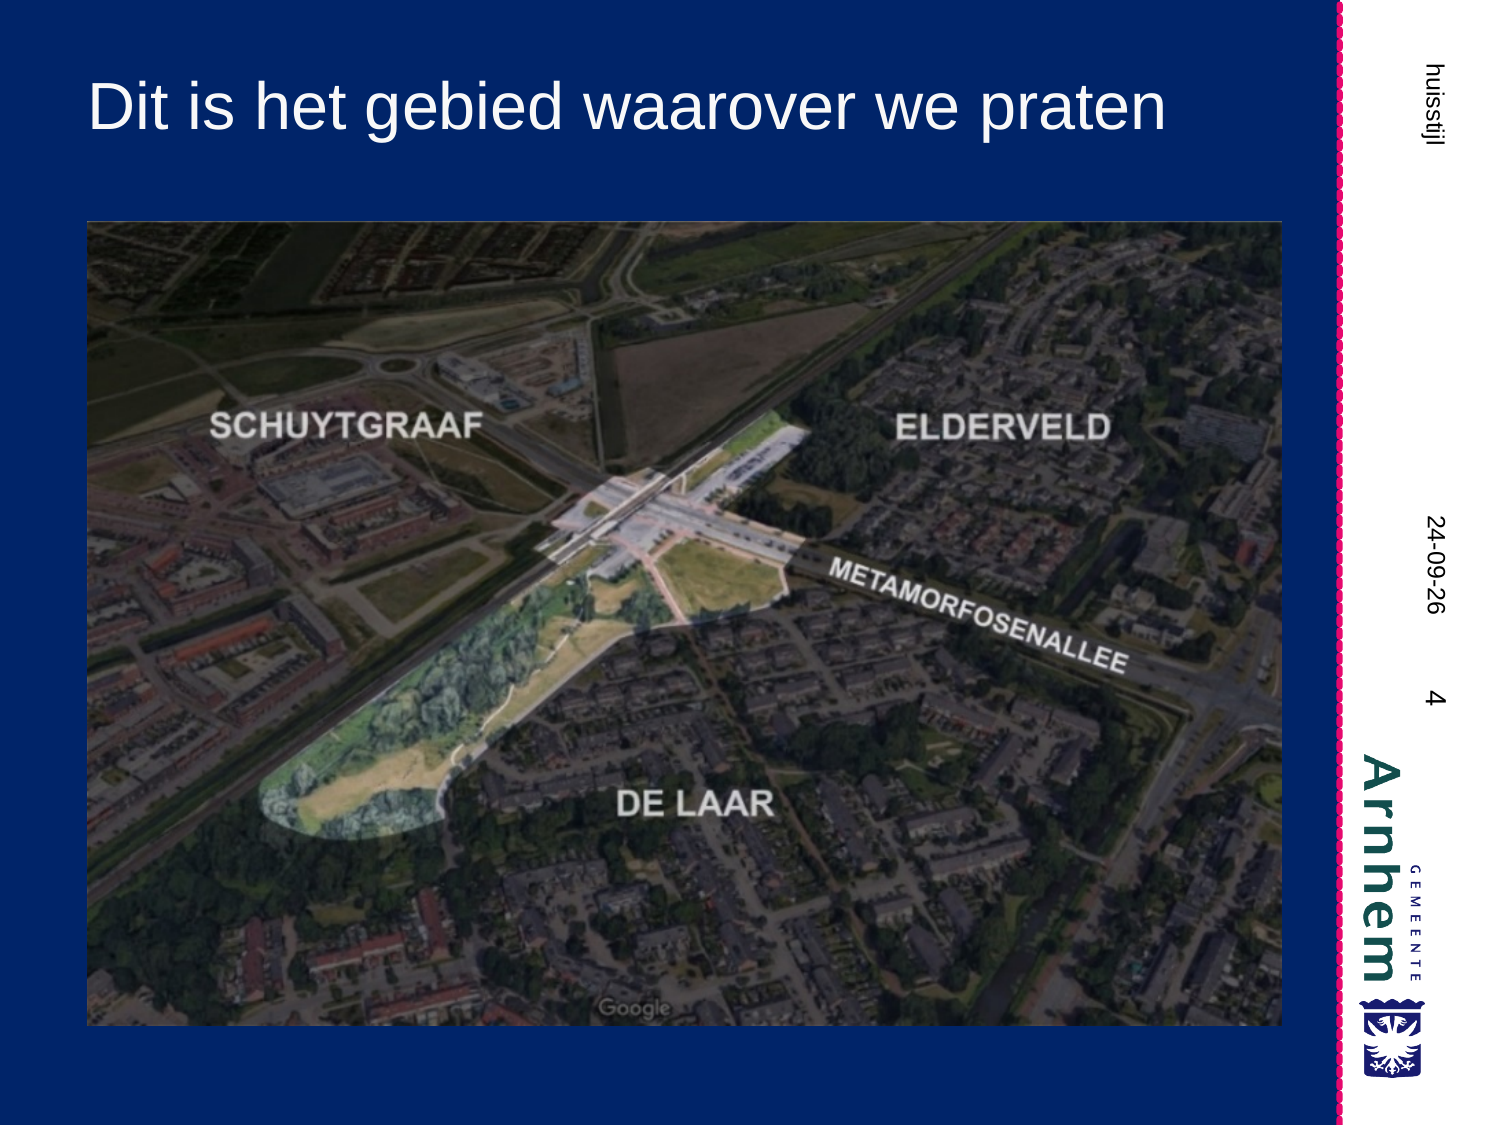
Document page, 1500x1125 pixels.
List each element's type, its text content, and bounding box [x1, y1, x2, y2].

text_box 18-1-2022 [1410, 500, 1461, 688]
text_box 4 [1412, 675, 1463, 751]
title Dit is het gebied waarover we praten [87, 62, 1245, 221]
text_box huisstijl [1409, 63, 1460, 501]
picture [87, 221, 1282, 1026]
